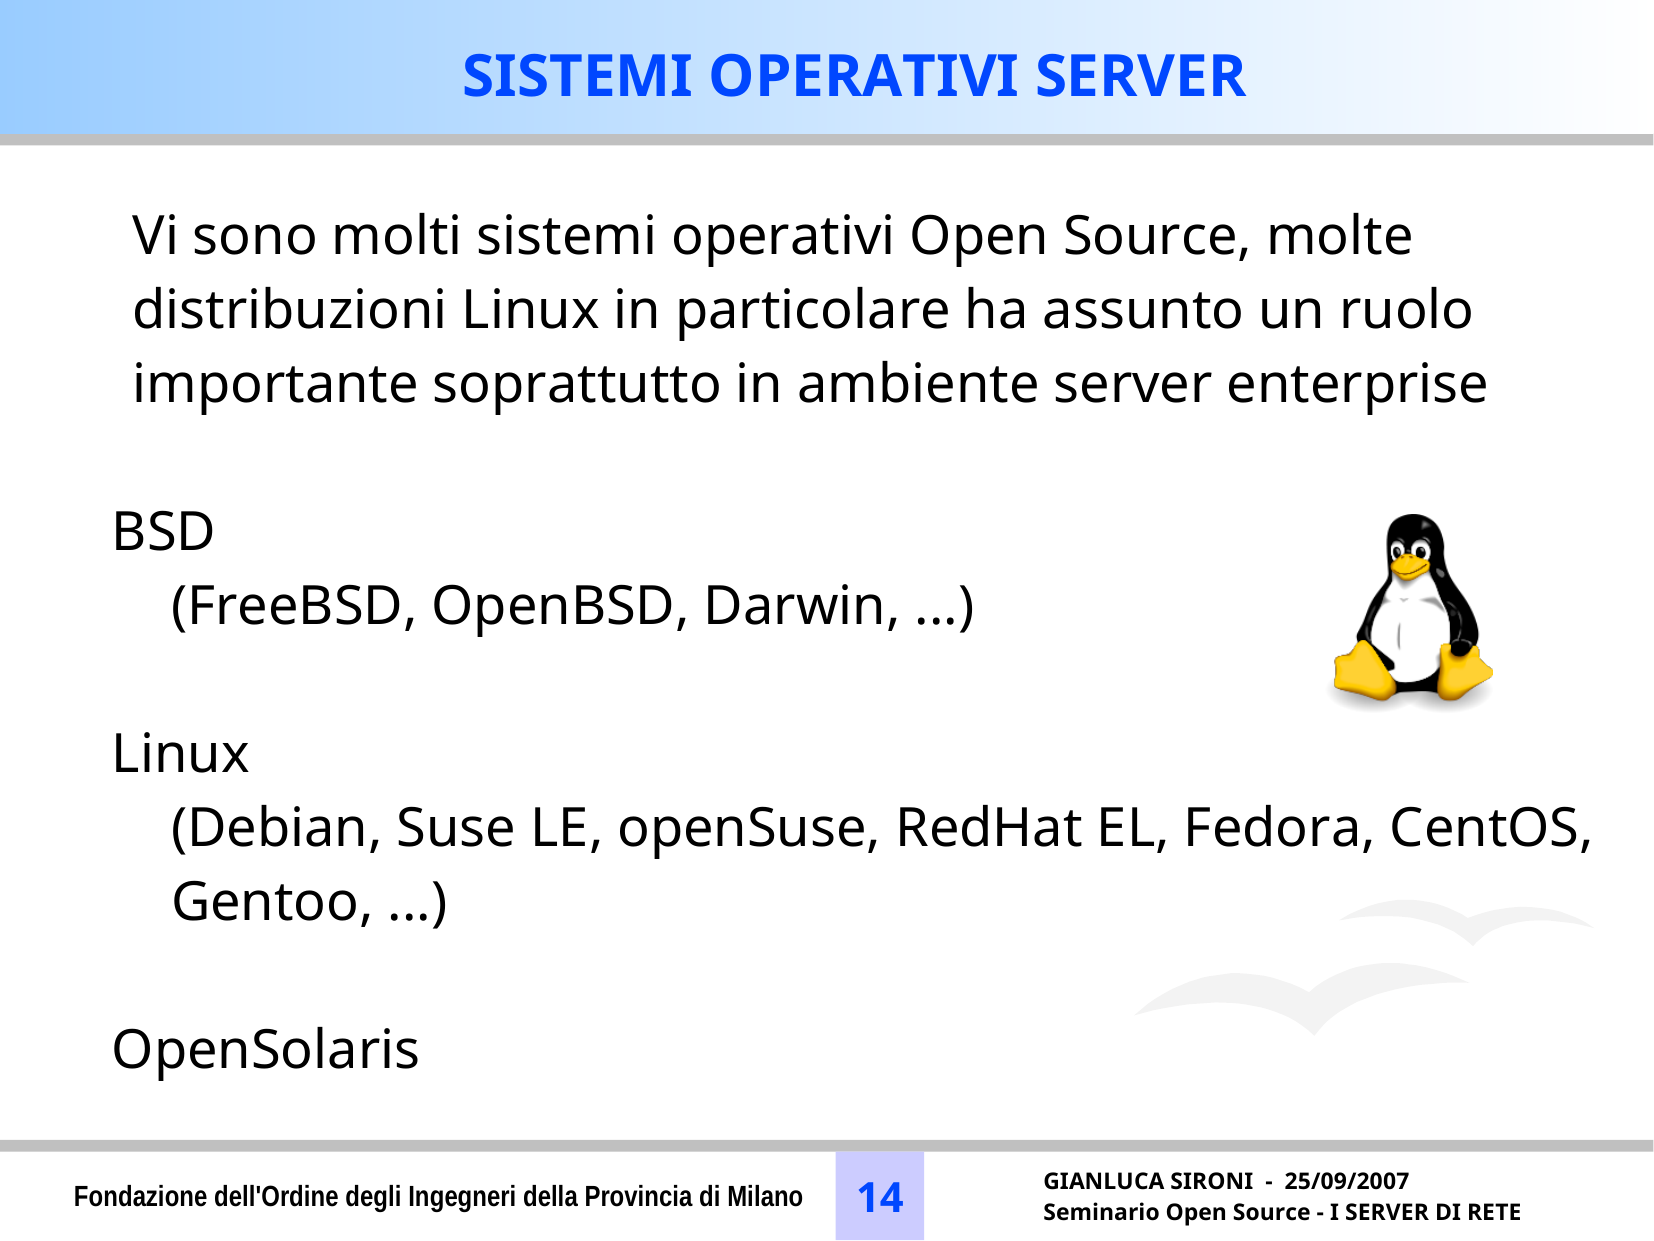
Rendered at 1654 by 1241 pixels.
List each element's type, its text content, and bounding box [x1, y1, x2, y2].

list Vi sono molti sistemi operativi Open Source, molte distribuzioni Linux in particolare ha assunto un ruolo importante soprattutto in ambiente server enterprise BSD (FreeBSD, OpenBSD, Darwin, ...) Linux (Debian, Suse LE, openSuse, RedHat EL, Fedora, CentOS, Gentoo, ...) OpenSolaris [111, 196, 1654, 1123]
title SISTEMI OPERATIVI SERVER [85, 0, 1654, 148]
picture [1323, 514, 1493, 714]
